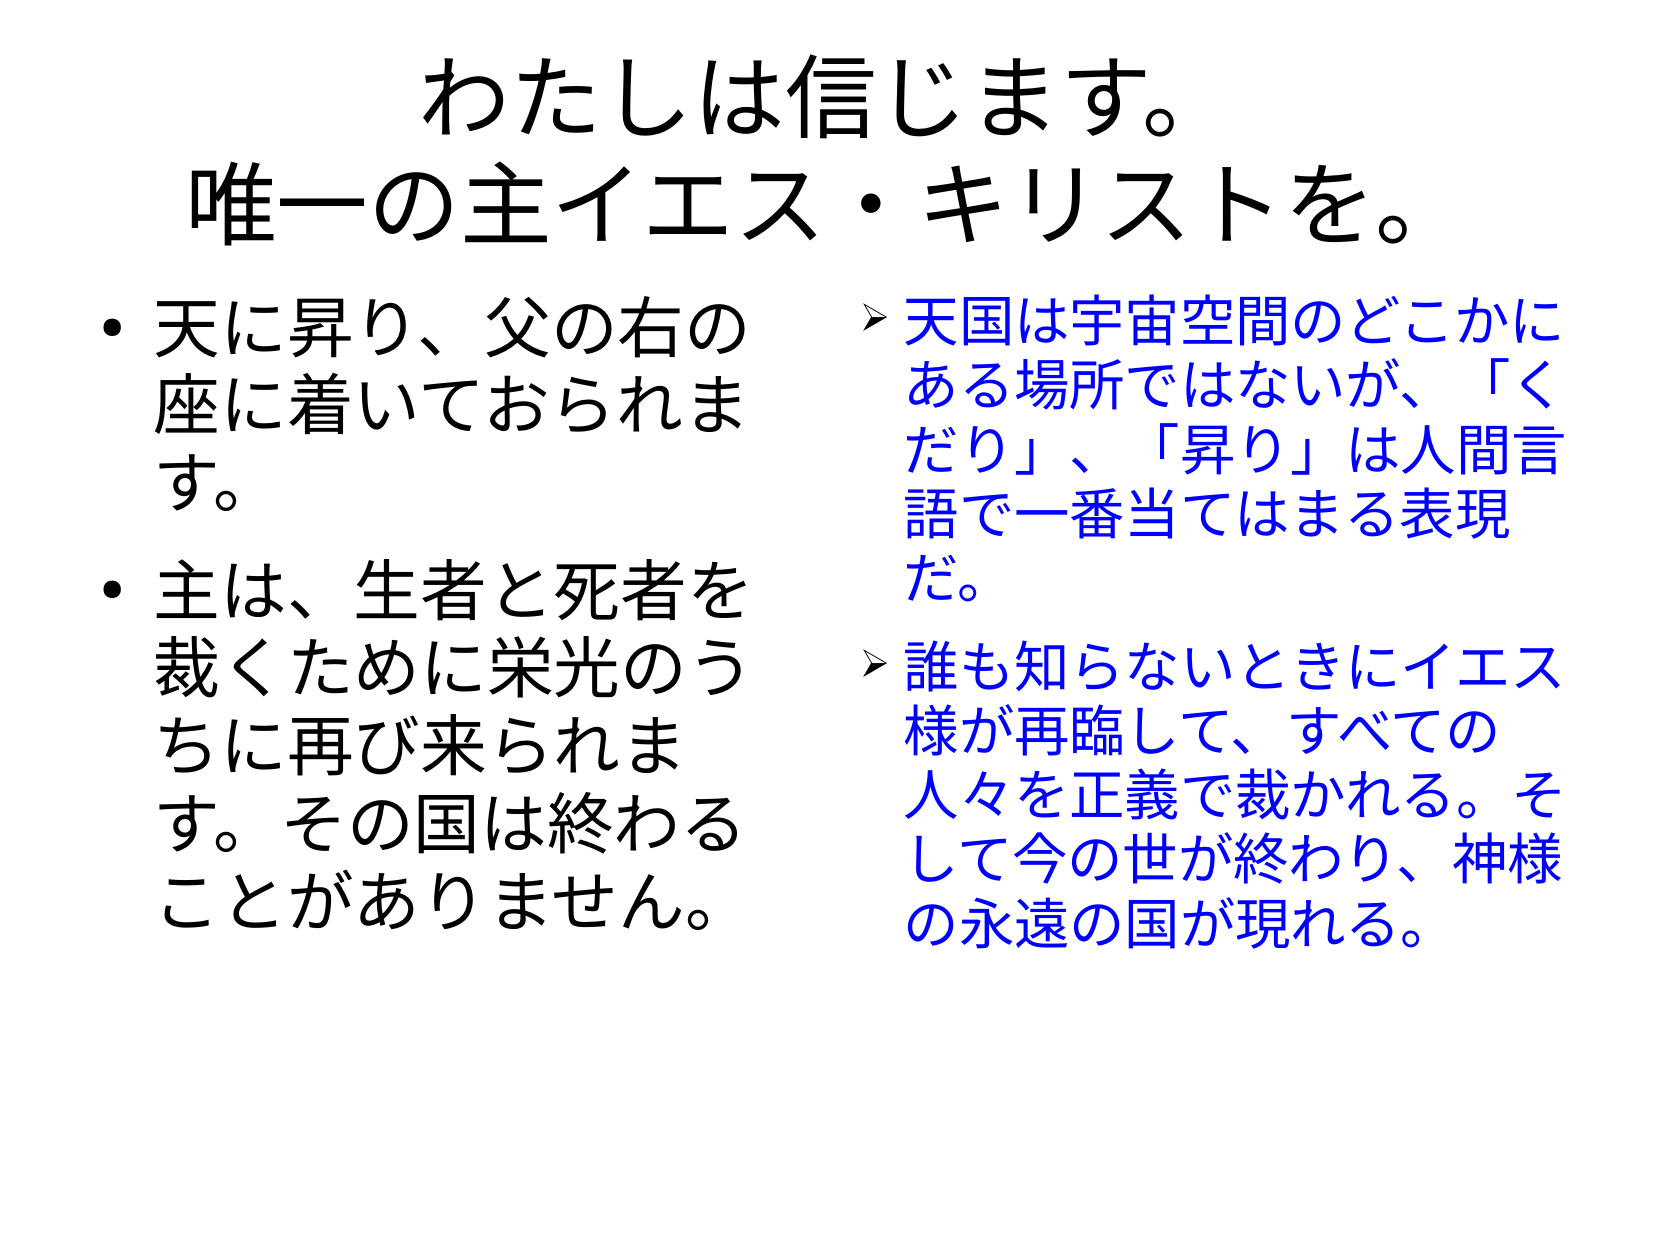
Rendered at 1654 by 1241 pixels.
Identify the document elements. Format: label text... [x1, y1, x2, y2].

list 天に昇り、父の右の座に着いておられます。 主は、生者と死者を裁くために栄光のうちに再び来られます。その国は終わることがありません。 [82, 290, 809, 1010]
title わたしは信じます。 唯一の主イエス・キリストを。 [82, 45, 1571, 261]
list 天国は宇宙空間のどこかにある場所ではないが、「くだり」、「昇り」は人間言語で一番当てはまる表現だ。 誰も知らないときにイエス様が再臨して、すべての人々を正義で裁かれる。そして今の世が終わり、神様の永遠の国が現れる。 [845, 290, 1572, 1010]
